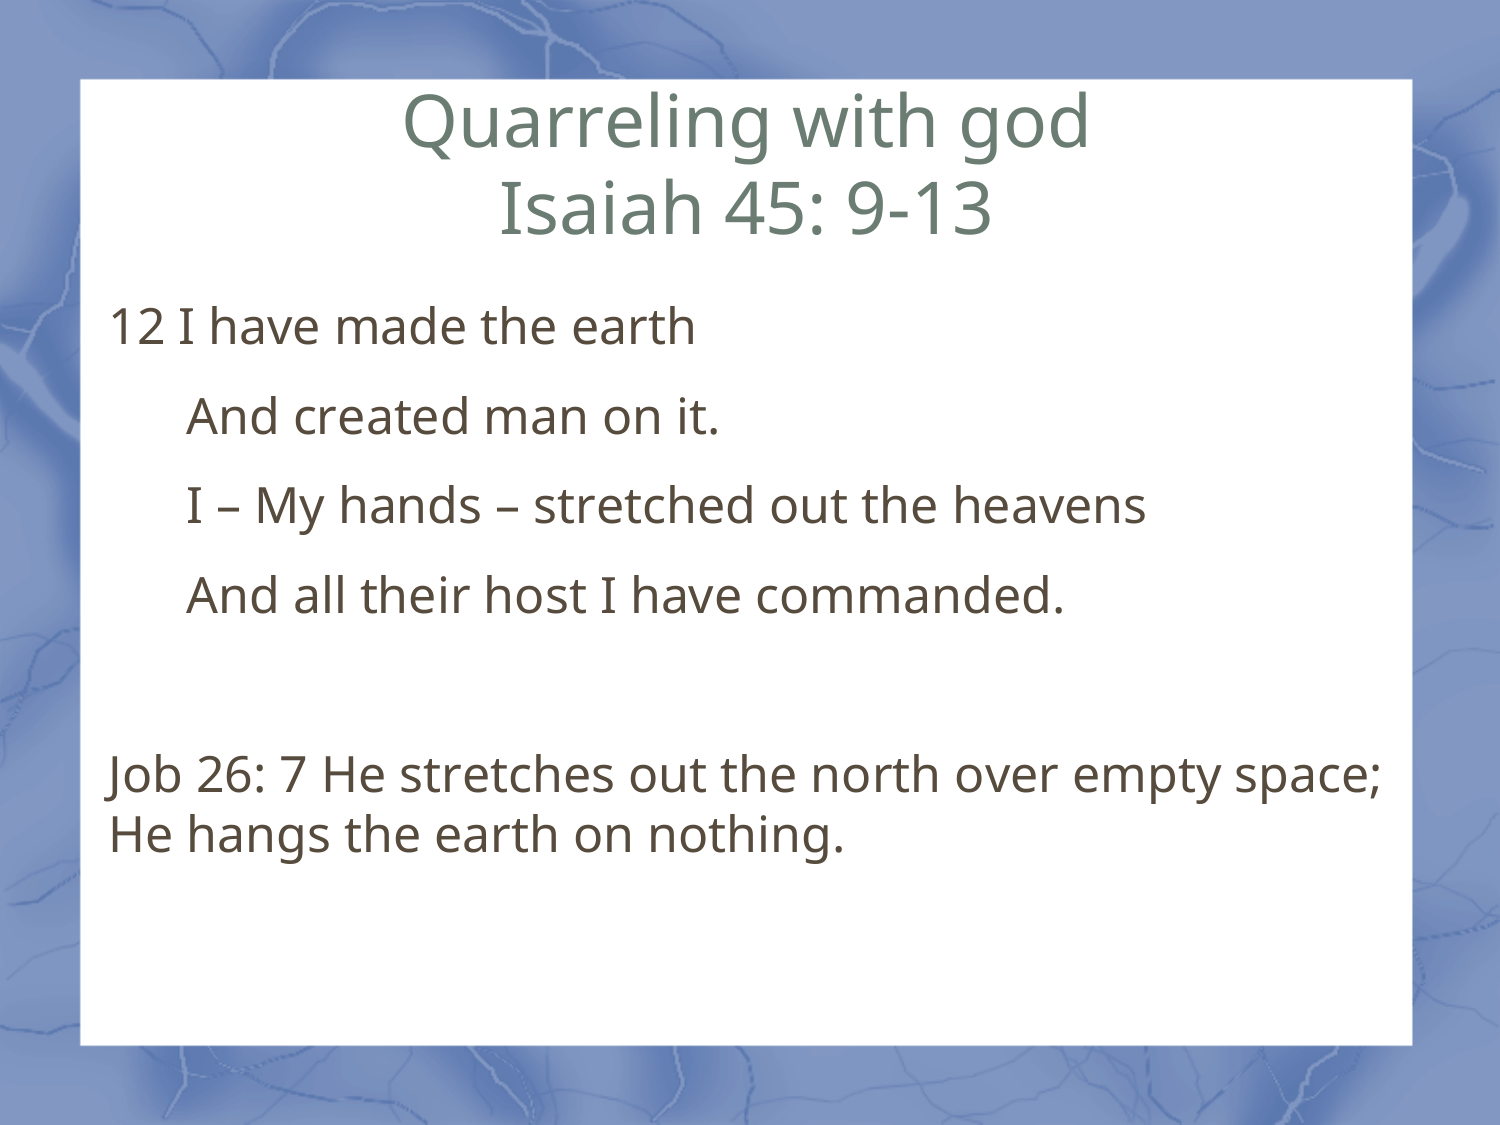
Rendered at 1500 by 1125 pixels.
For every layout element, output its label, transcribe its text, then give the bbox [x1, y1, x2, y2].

title Quarreling with god Isaiah 45: 9-13 [69, 66, 1425, 238]
list 12 I have made the earth And created man on it. I – My hands – stretched out the heavens And all their host I have commanded. Job 26: 7 He stretches out the north over empty space; He hangs the earth on nothing. [75, 287, 1425, 1005]
picture [0, 0, 1500, 1125]
